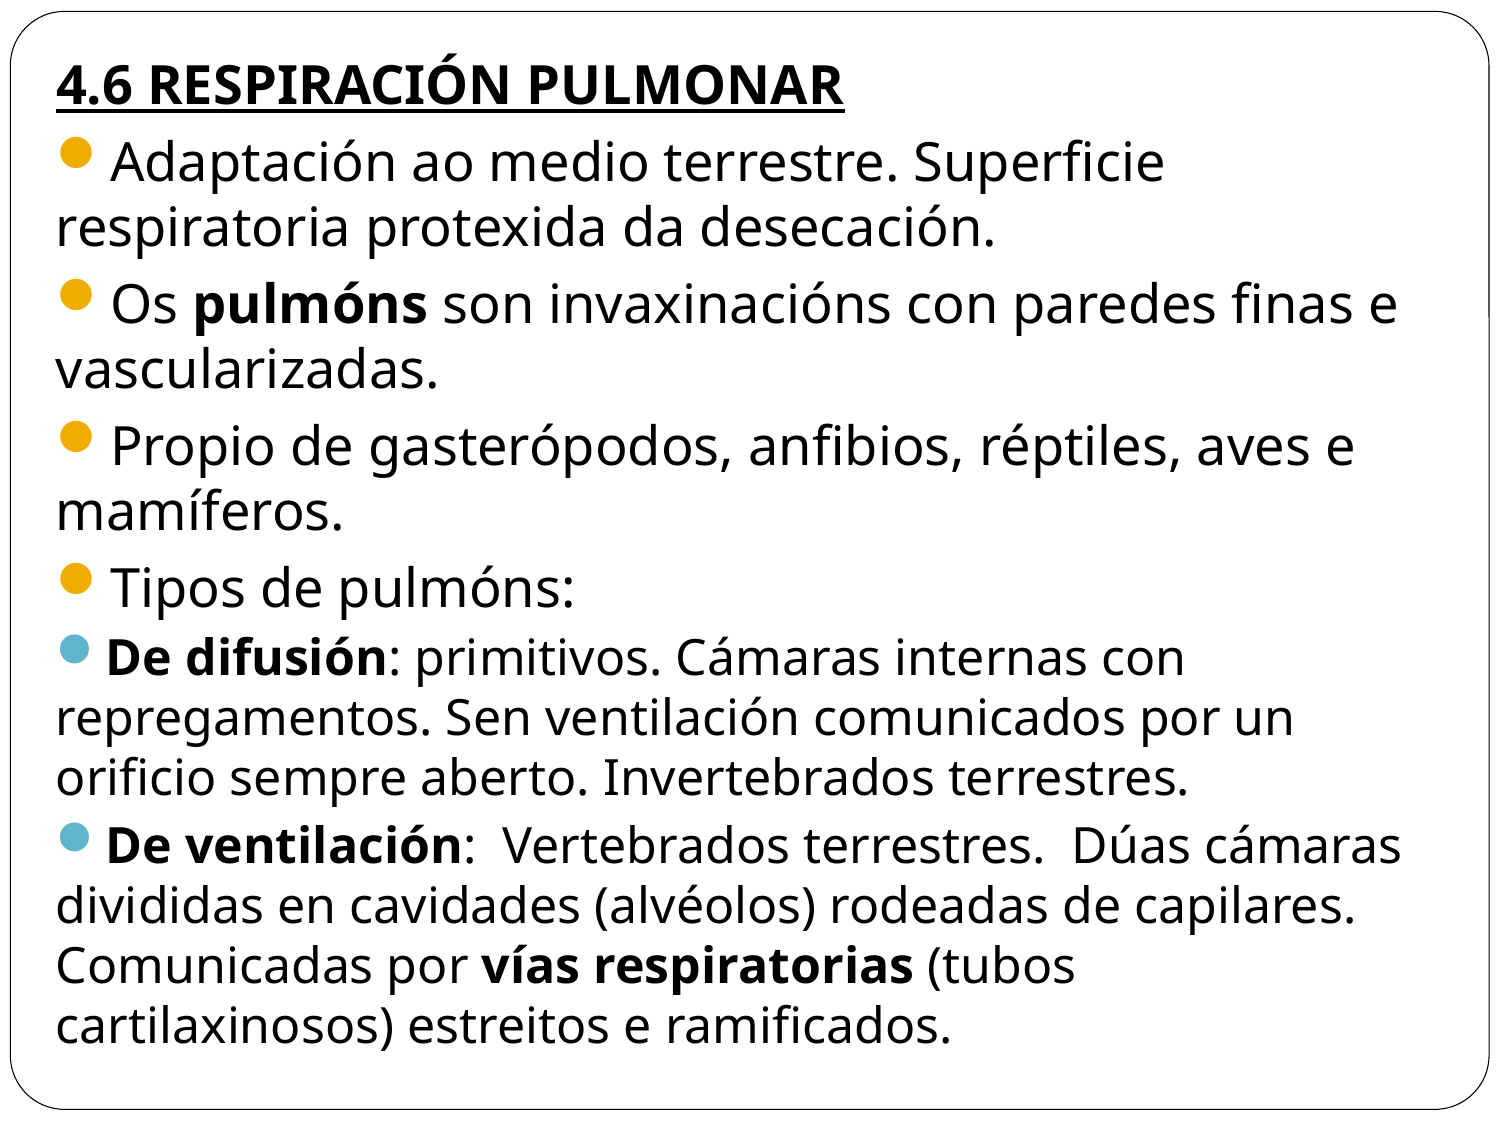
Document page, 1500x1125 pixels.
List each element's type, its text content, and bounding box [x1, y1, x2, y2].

text_box 4.6 RESPIRACIÓN PULMONAR Adaptación ao medio terrestre. Superficie respiratoria protexida da desecación. Os pulmóns son invaxinacións con paredes finas e vascularizadas. Propio de gasterópodos, anfibios, réptiles, aves e mamíferos. Tipos de pulmóns: De difusión: primitivos. Cámaras internas con repregamentos. Sen ventilación comunicados por un orificio sempre aberto. Invertebrados terrestres. De ventilación: Vertebrados terrestres. Dúas cámaras divididas en cavidades (alvéolos) rodeadas de capilares. Comunicadas por vías respiratorias (tubos cartilaxinosos) estreitos e ramificados. [41, 42, 1426, 988]
